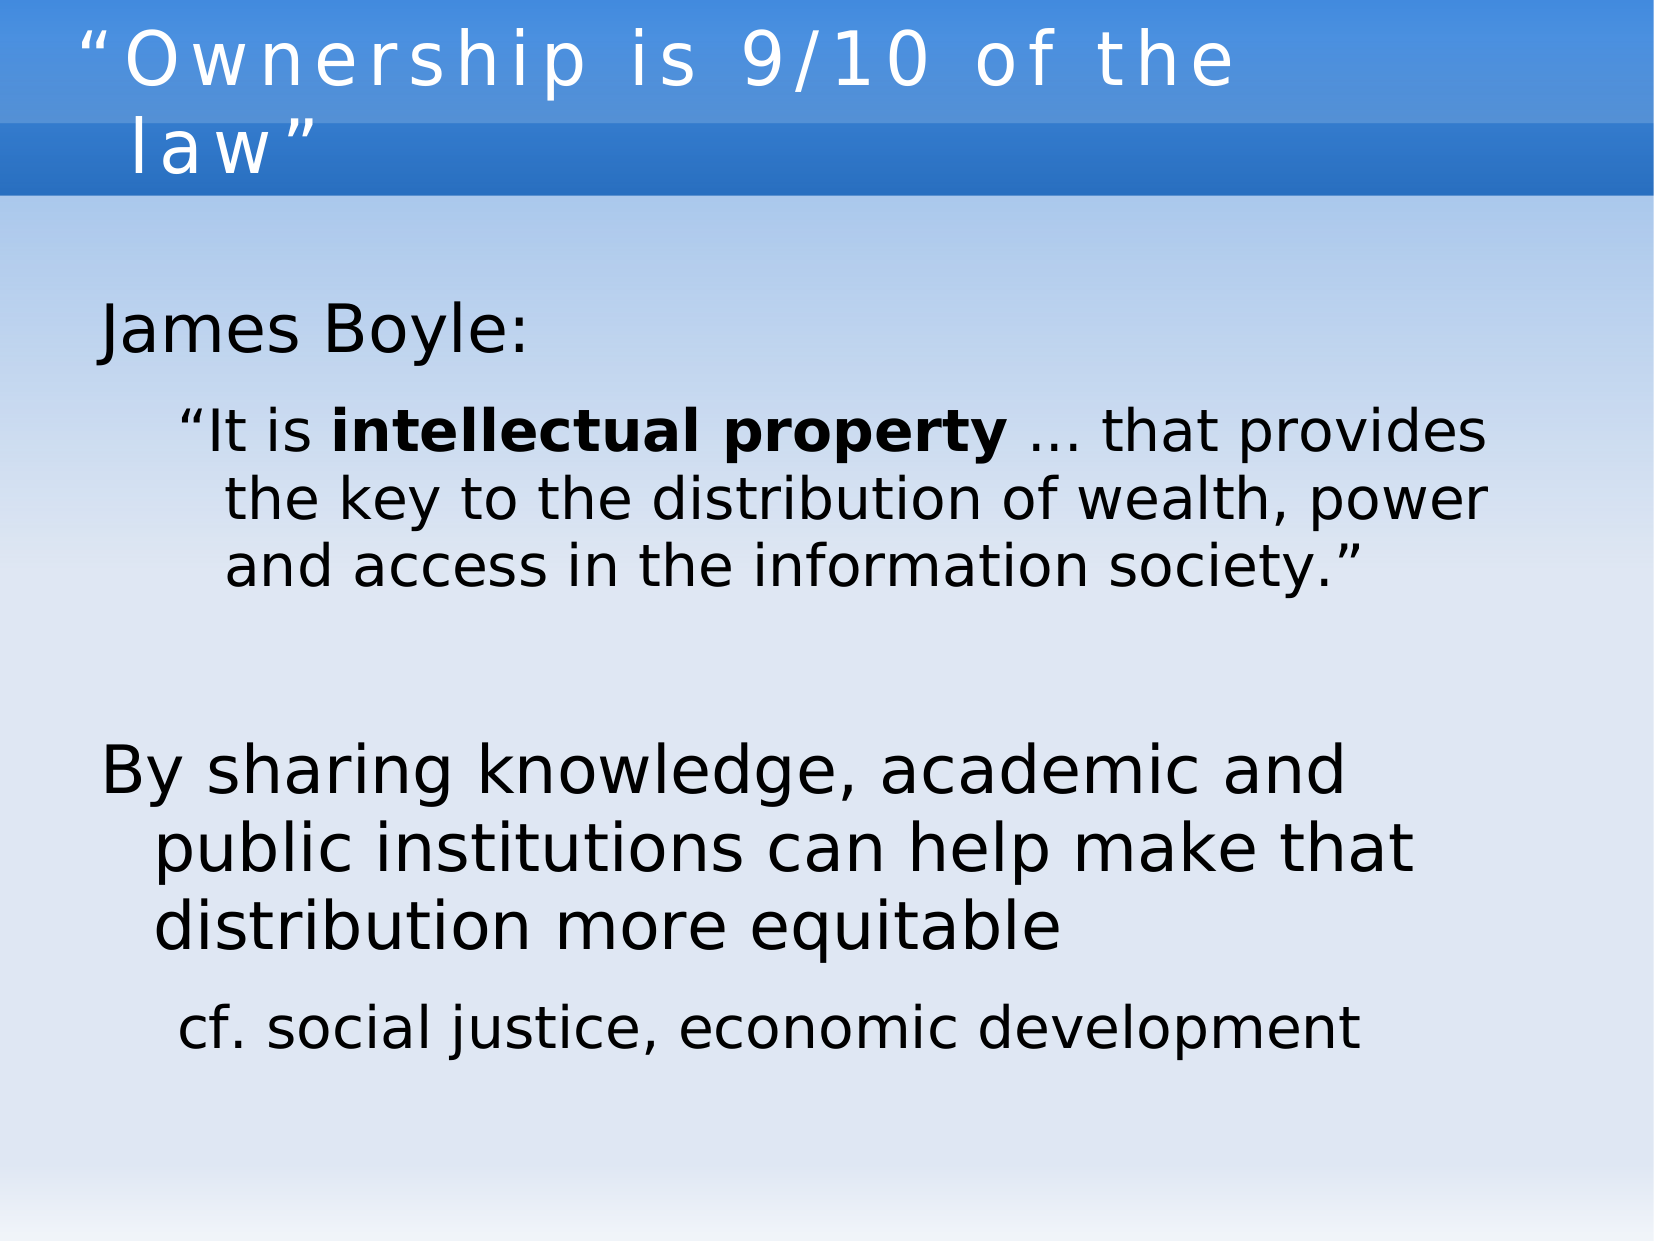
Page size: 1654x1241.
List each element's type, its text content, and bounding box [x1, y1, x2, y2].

picture [0, 0, 1654, 1241]
title “Ownership is 9/10 of the law” [59, 29, 1270, 178]
list James Boyle: “It is intellectual property ... that provides the key to the distribution of wealth, power and access in the information society.” By sharing knowledge, academic and public institutions can help make that distribution more equitable cf. social justice, economic development [82, 290, 1571, 1109]
